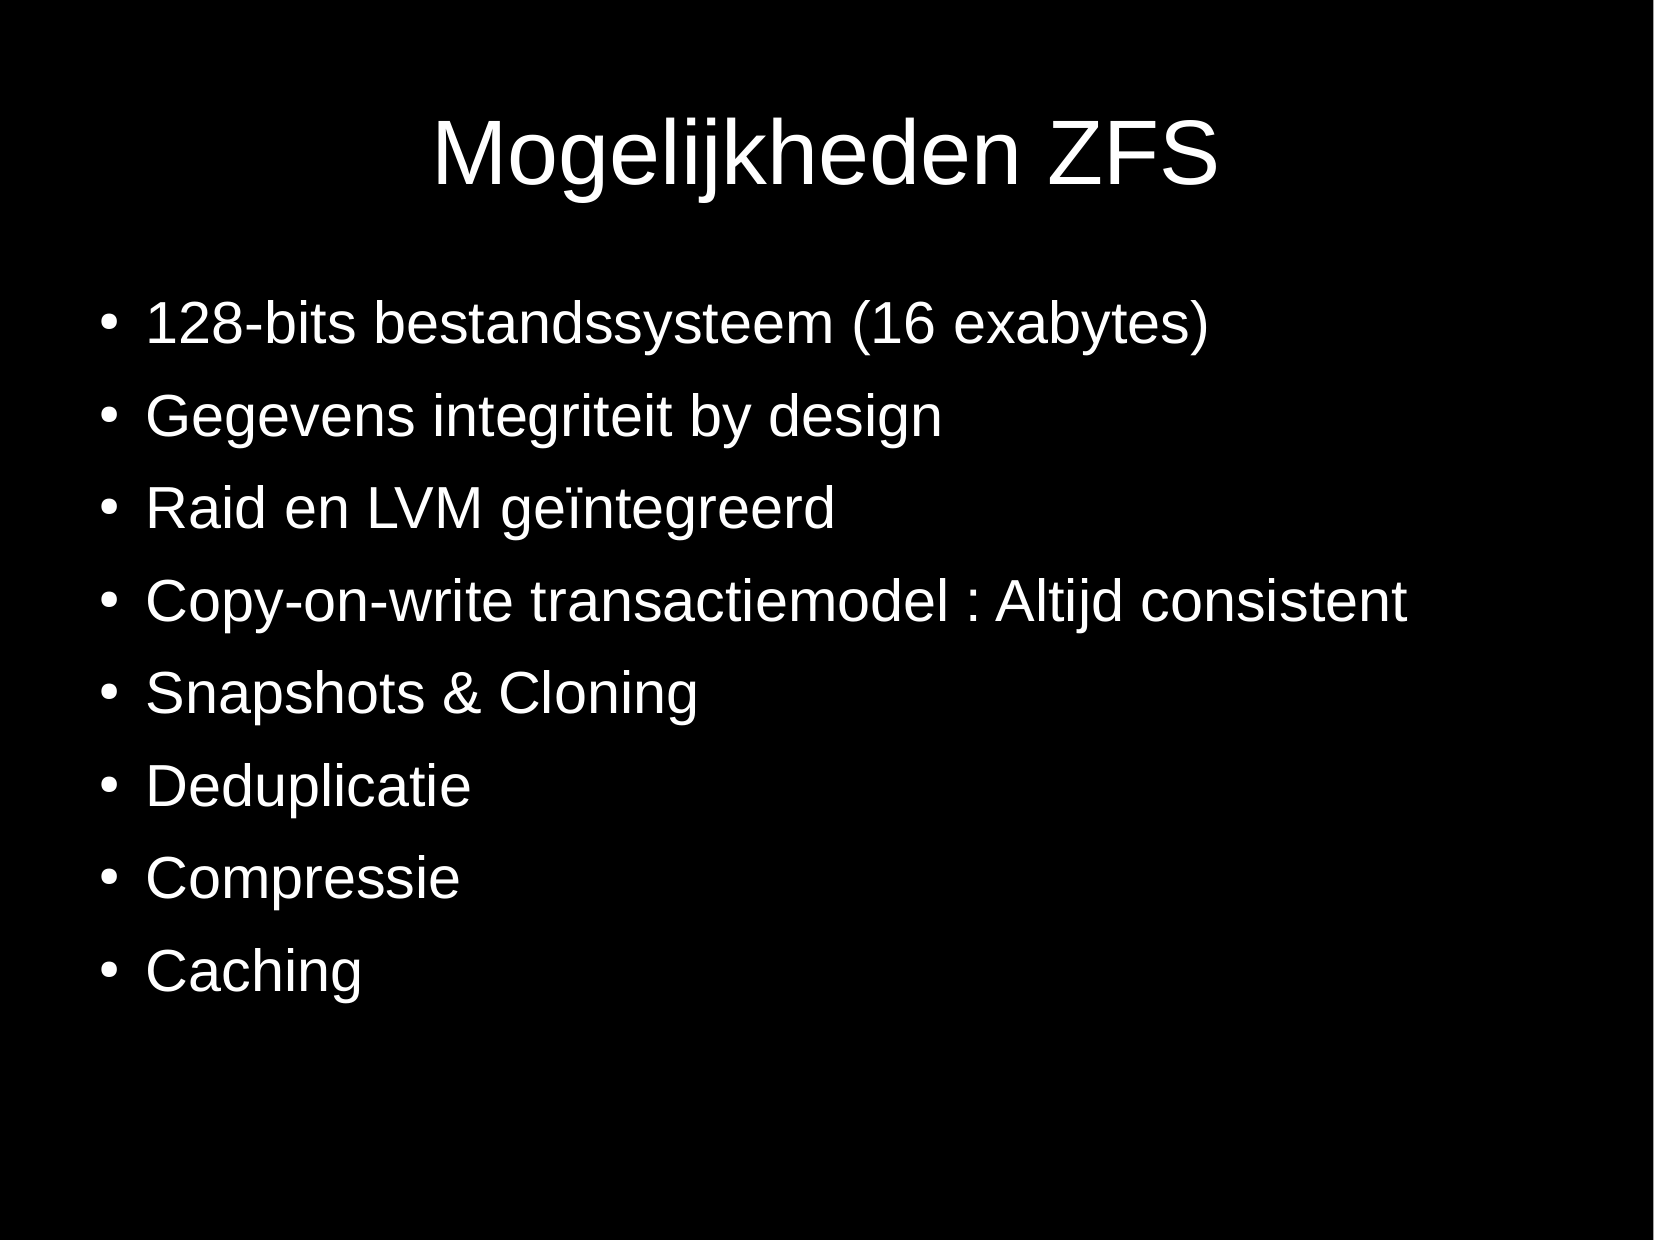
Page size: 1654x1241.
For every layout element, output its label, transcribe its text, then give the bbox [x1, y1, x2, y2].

list 128-bits bestandssysteem (16 exabytes) Gegevens integriteit by design Raid en LVM geïntegreerd Copy-on-write transactiemodel : Altijd consistent Snapshots & Cloning Deduplicatie Compressie Caching [82, 290, 1571, 1010]
title Mogelijkheden ZFS [82, 49, 1571, 257]
